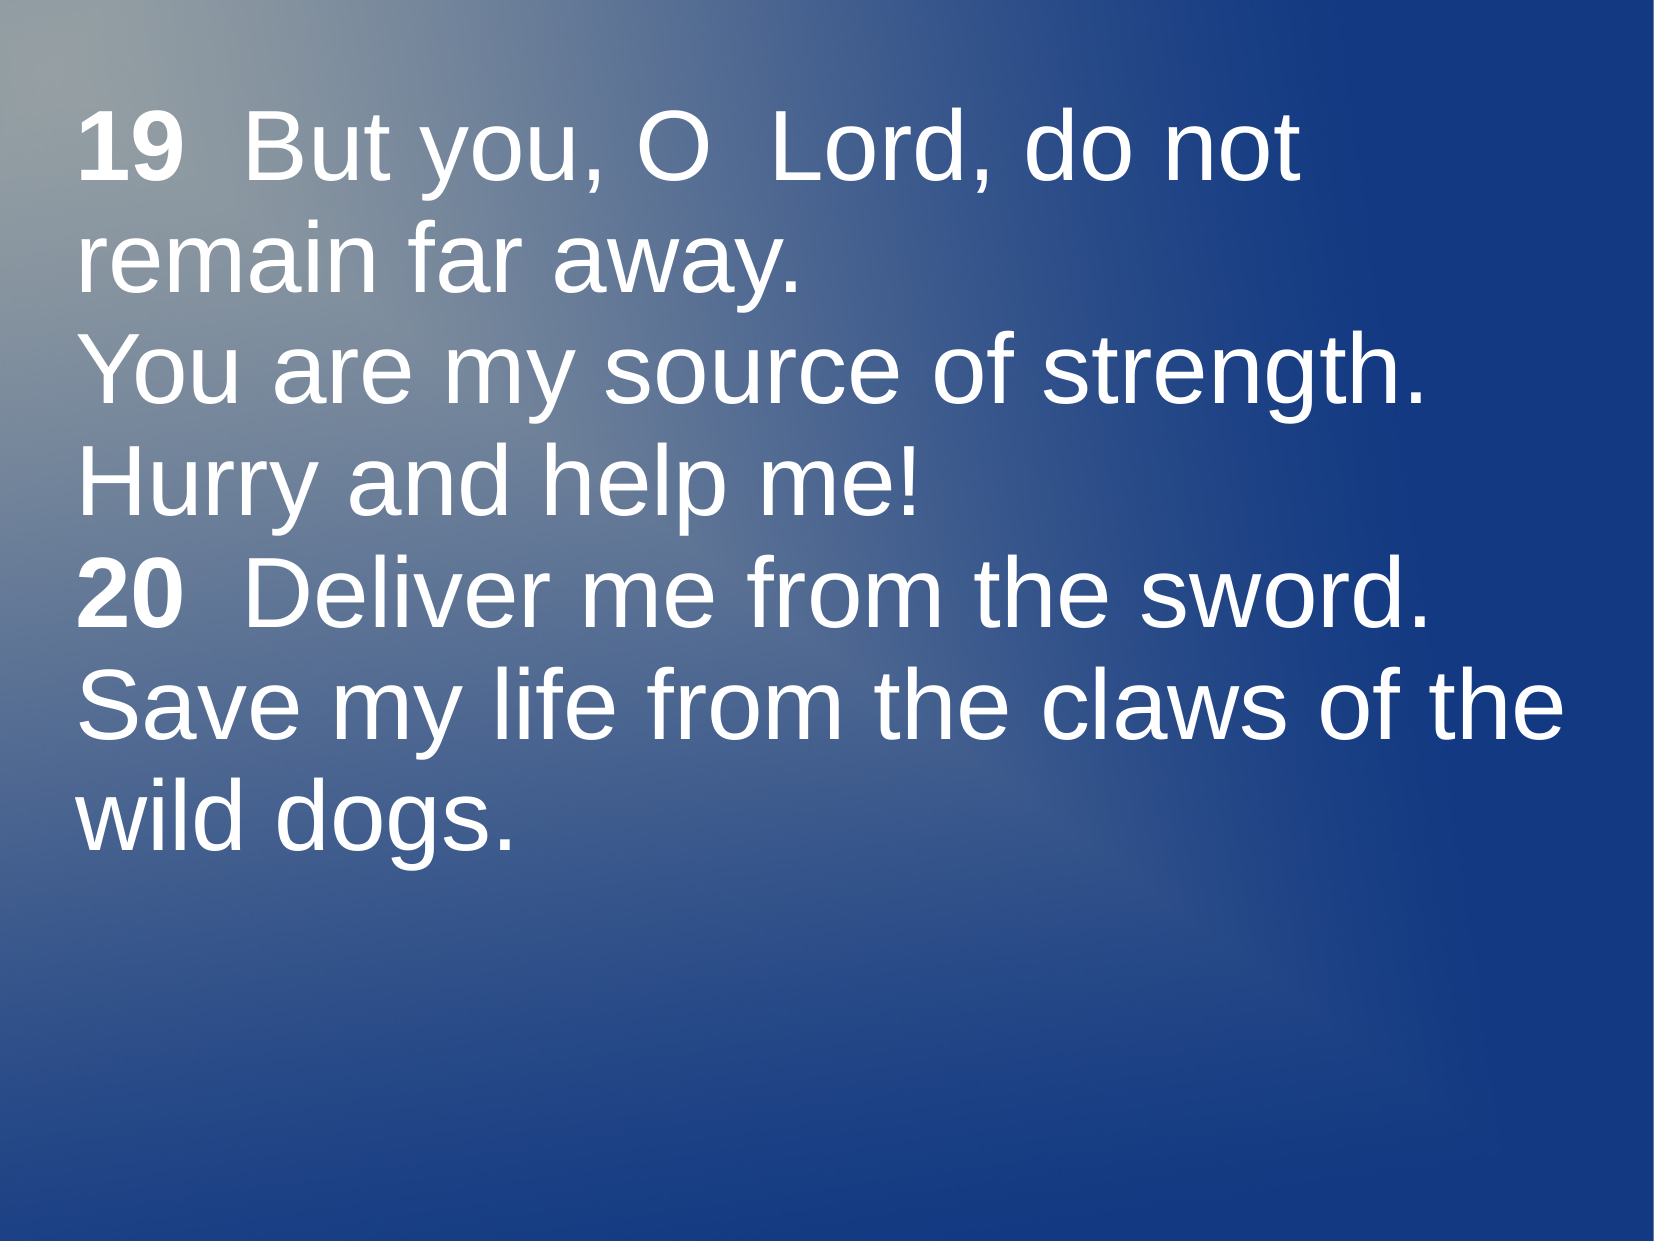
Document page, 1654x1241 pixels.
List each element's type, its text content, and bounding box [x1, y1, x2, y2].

list 19 But you, O Lord, do not remain far away. You are my source of strength. Hurry and help me! 20 Deliver me from the sword. Save my life from the claws of the wild dogs. [75, 90, 1606, 1241]
picture [0, 0, 1654, 1241]
